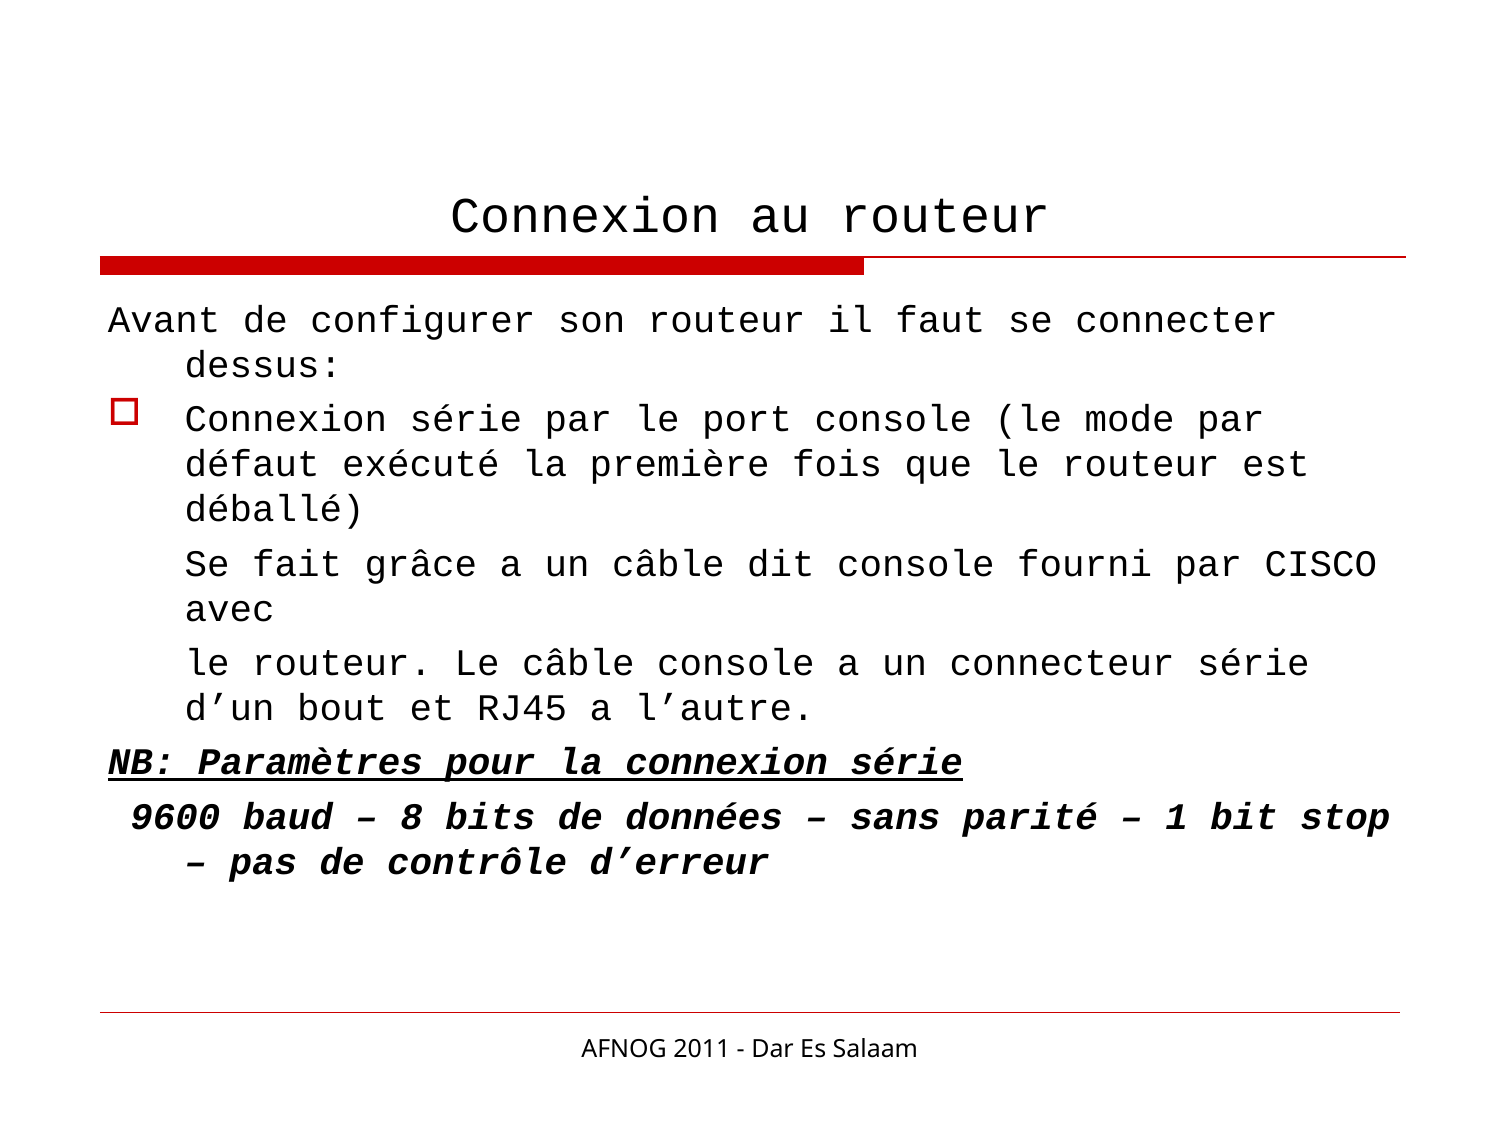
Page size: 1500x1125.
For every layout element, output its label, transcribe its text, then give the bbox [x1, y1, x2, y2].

text_box AFNOG 2011 - Dar Es Salaam [512, 1024, 988, 1103]
title Connexion au routeur [94, 49, 1407, 250]
list Avant de configurer son routeur il faut se connecter dessus: Connexion série par le port console (le mode par défaut exécuté la première fois que le routeur est déballé) Se fait grâce a un câble dit console fourni par CISCO avec le routeur. Le câble console a un connecteur série d’un bout et RJ45 a l’autre. NB: Paramètres pour la connexion série 9600 baud – 8 bits de données – sans parité – 1 bit stop – pas de contrôle d’erreur [92, 287, 1406, 957]
